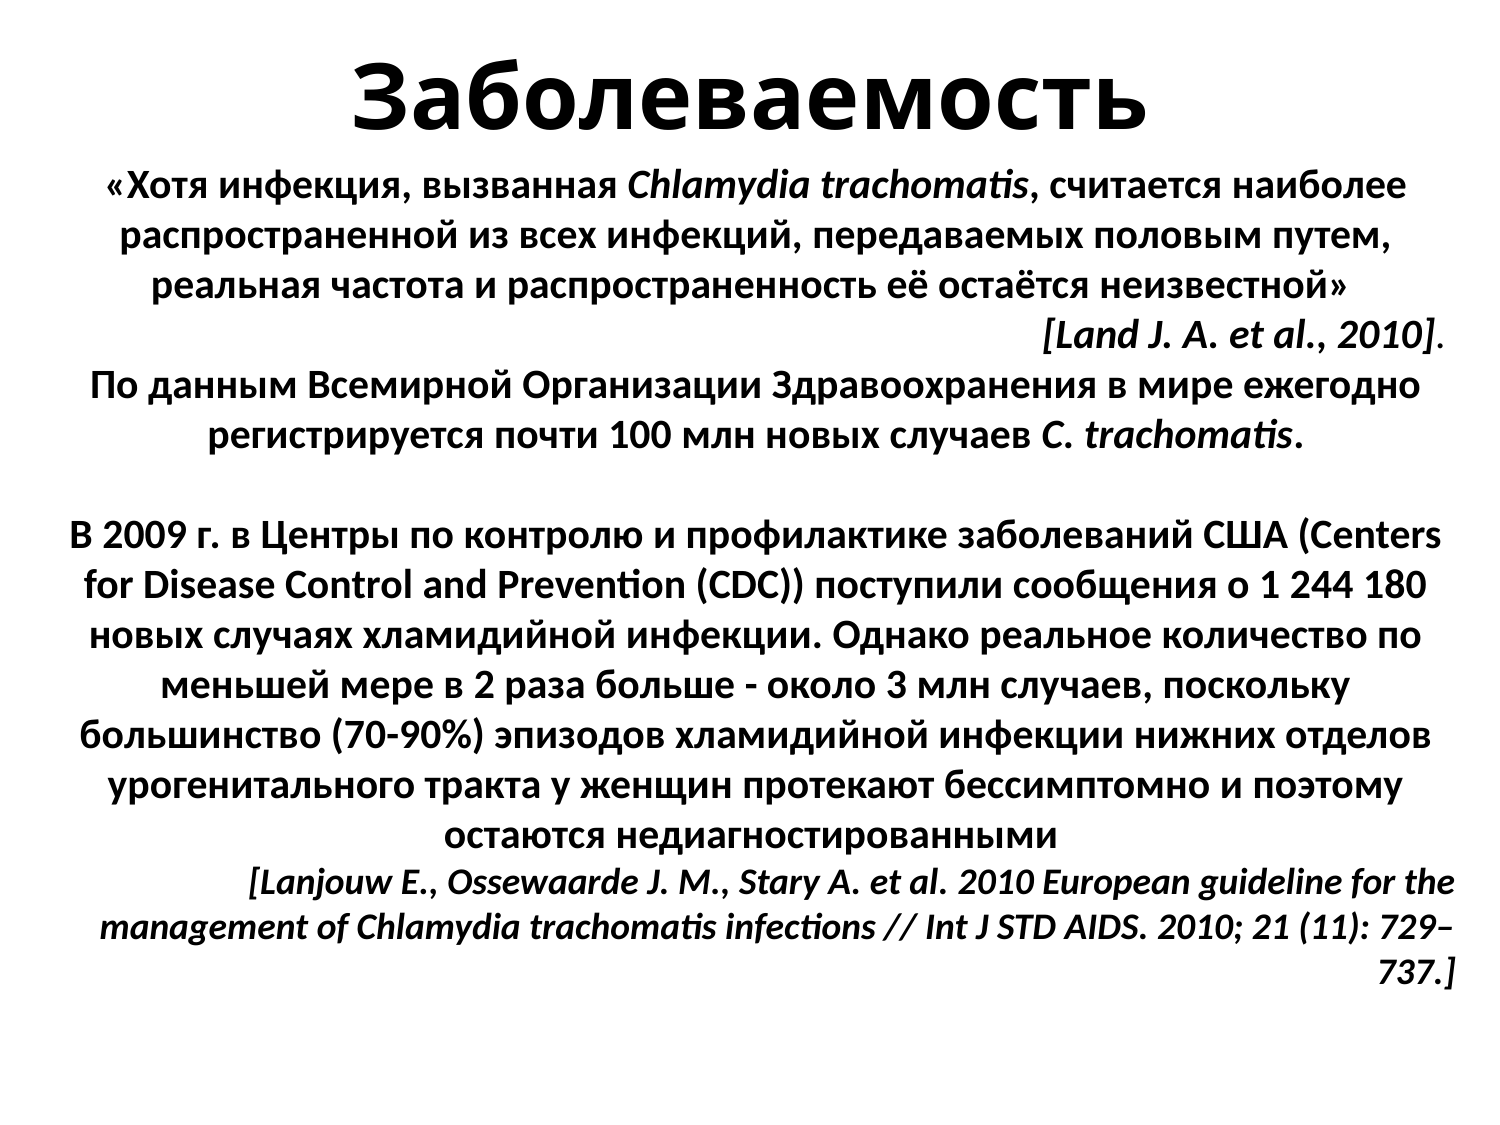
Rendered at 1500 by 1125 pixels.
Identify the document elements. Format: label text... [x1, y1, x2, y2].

title Заболеваемость [112, 30, 1388, 126]
subtitle «Хотя инфекция, вызванная Chlamydia trachomatis, считается наиболее распространенной из всех инфекций, передаваемых половым путем, реальная частота и распространенность её остаётся неизвестной» [Land J. A. et al., 2010]. По данным Всемирной Организации Здравоохранения в мире ежегодно регистрируется почти 100 млн новых случаев C. trachomatis. В 2009 г. в Центры по контролю и профилактике заболеваний США (Centers for Disease Control and Prevention (CDC)) поступили сообщения о 1 244 180 новых случаях хламидийной инфекции. Однако реальное количество по меньшей мере в 2 раза больше - около 3 млн случаев, поскольку большинство (70-90%) эпизодов хламидийной инфекции нижних отделов урогенитального тракта у женщин протекают бессимптомно и поэтому остаются недиагностированными [Lanjouw E., Ossewaarde J. M., Stary A. et al. 2010 European guideline for the management of Chlamydia trachomatis infections // Int J STD AIDS. 2010; 21 (11): 729–737.] [41, 149, 1471, 1083]
